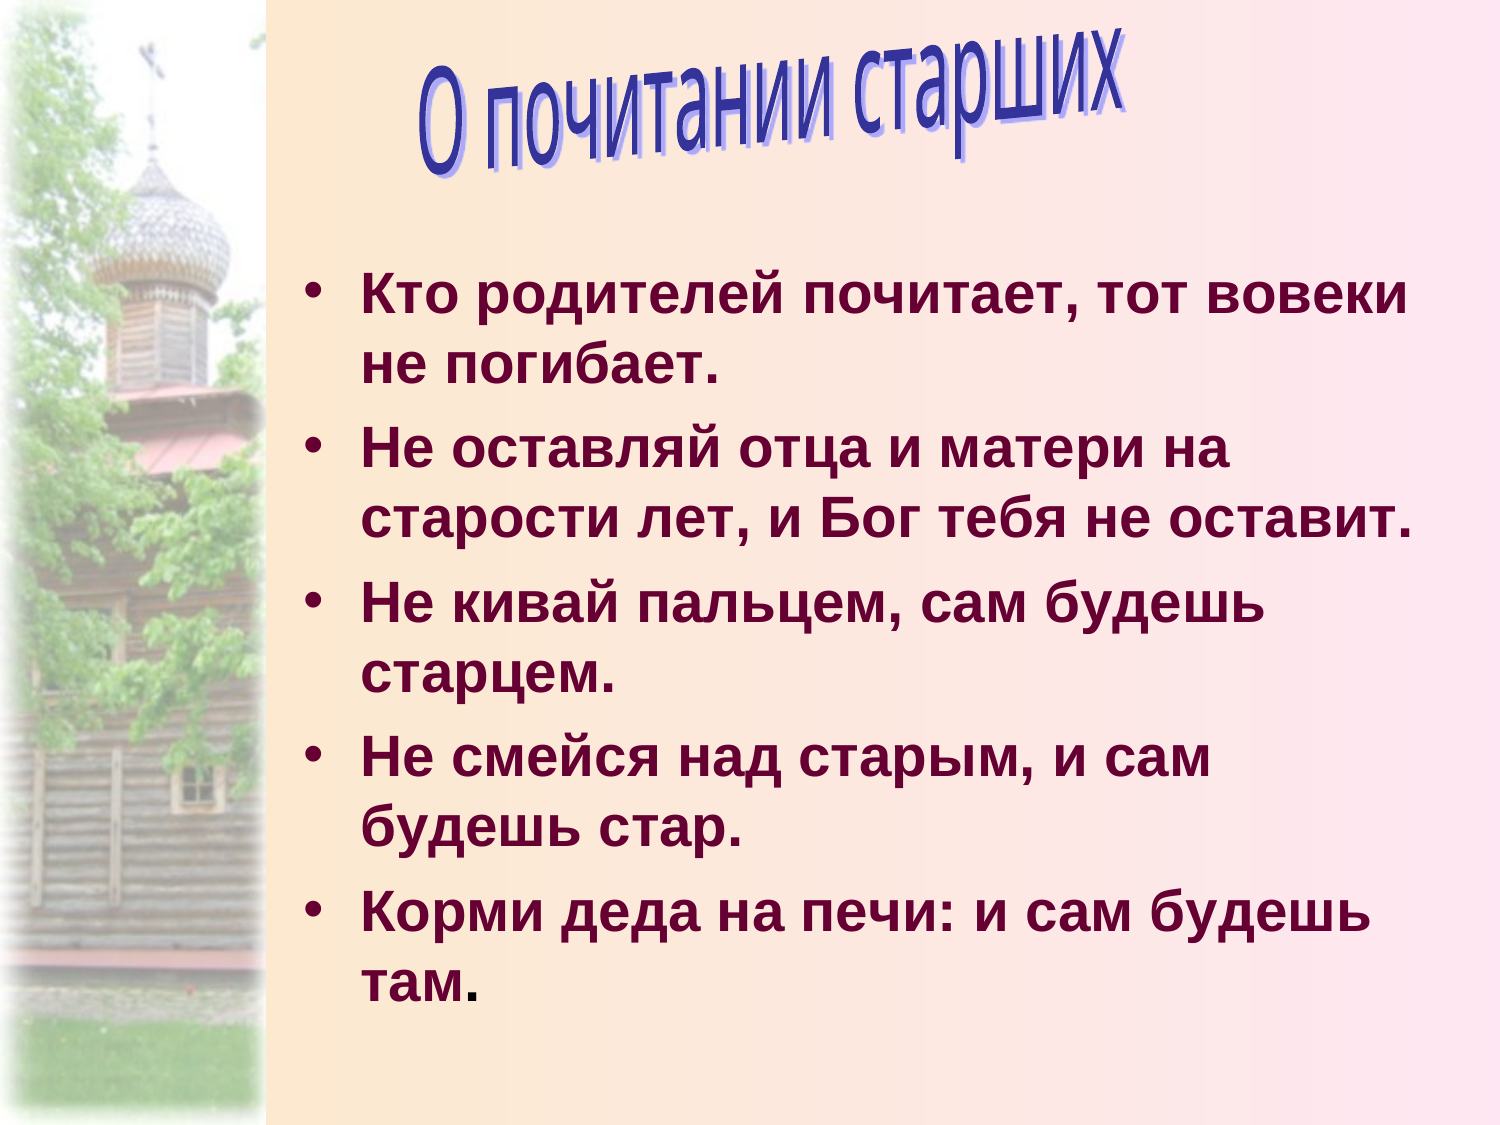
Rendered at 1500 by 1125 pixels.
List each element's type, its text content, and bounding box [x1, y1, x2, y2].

text_box О почитании старших [955, 40, 986, 160]
text_box О почитании старших [883, 48, 912, 130]
text_box О почитании старших [488, 86, 518, 169]
text_box О почитании старших [566, 78, 596, 159]
text_box О почитании старших [798, 56, 830, 139]
text_box О почитании старших [756, 60, 788, 143]
text_box О почитании старших [1090, 28, 1123, 111]
text_box О почитании старших [606, 74, 638, 158]
picture [0, 0, 266, 1125]
text_box О почитании старших [644, 71, 673, 153]
text_box О почитании старших [916, 44, 945, 128]
text_box О почитании старших [676, 67, 705, 151]
text_box О почитании старших [995, 35, 1043, 120]
text_box О почитании старших [715, 64, 746, 147]
text_box О почитании старших [855, 50, 881, 134]
text_box О почитании старших [1053, 31, 1084, 115]
text_box Кто родителей почитает, тот вовеки не погибает. Не оставляй отца и матери на старости лет, и Бог тебя не оставит. Не кивай пальцем, сам будешь старцем. Не смейся над старым, и сам будешь стар. Корми деда на печи: и сам будешь там. [289, 247, 1447, 1091]
text_box О почитании старших [419, 65, 462, 175]
text_box О почитании старших [526, 82, 559, 165]
